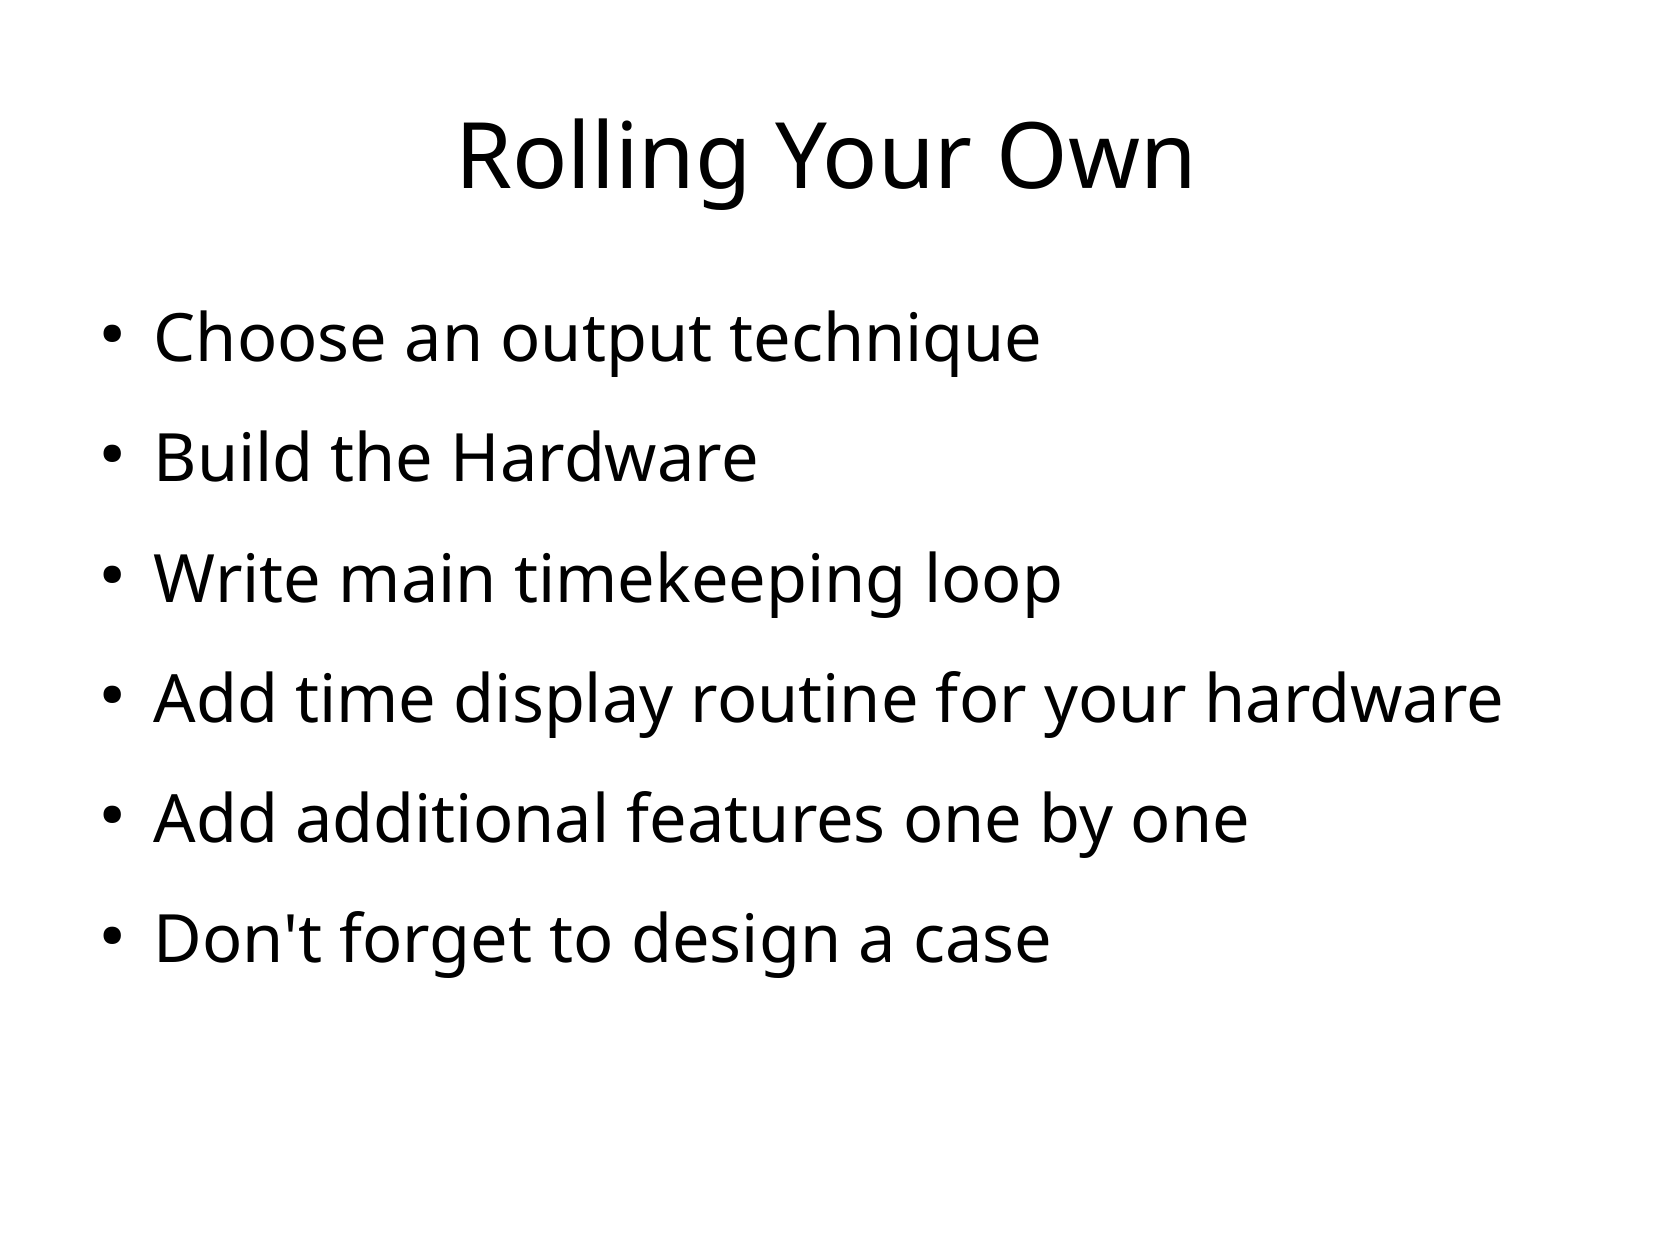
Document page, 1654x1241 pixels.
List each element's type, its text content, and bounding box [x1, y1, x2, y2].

title Rolling Your Own [82, 49, 1571, 257]
list Choose an output technique Build the Hardware Write main timekeeping loop Add time display routine for your hardware Add additional features one by one Don't forget to design a case [82, 290, 1571, 1156]
